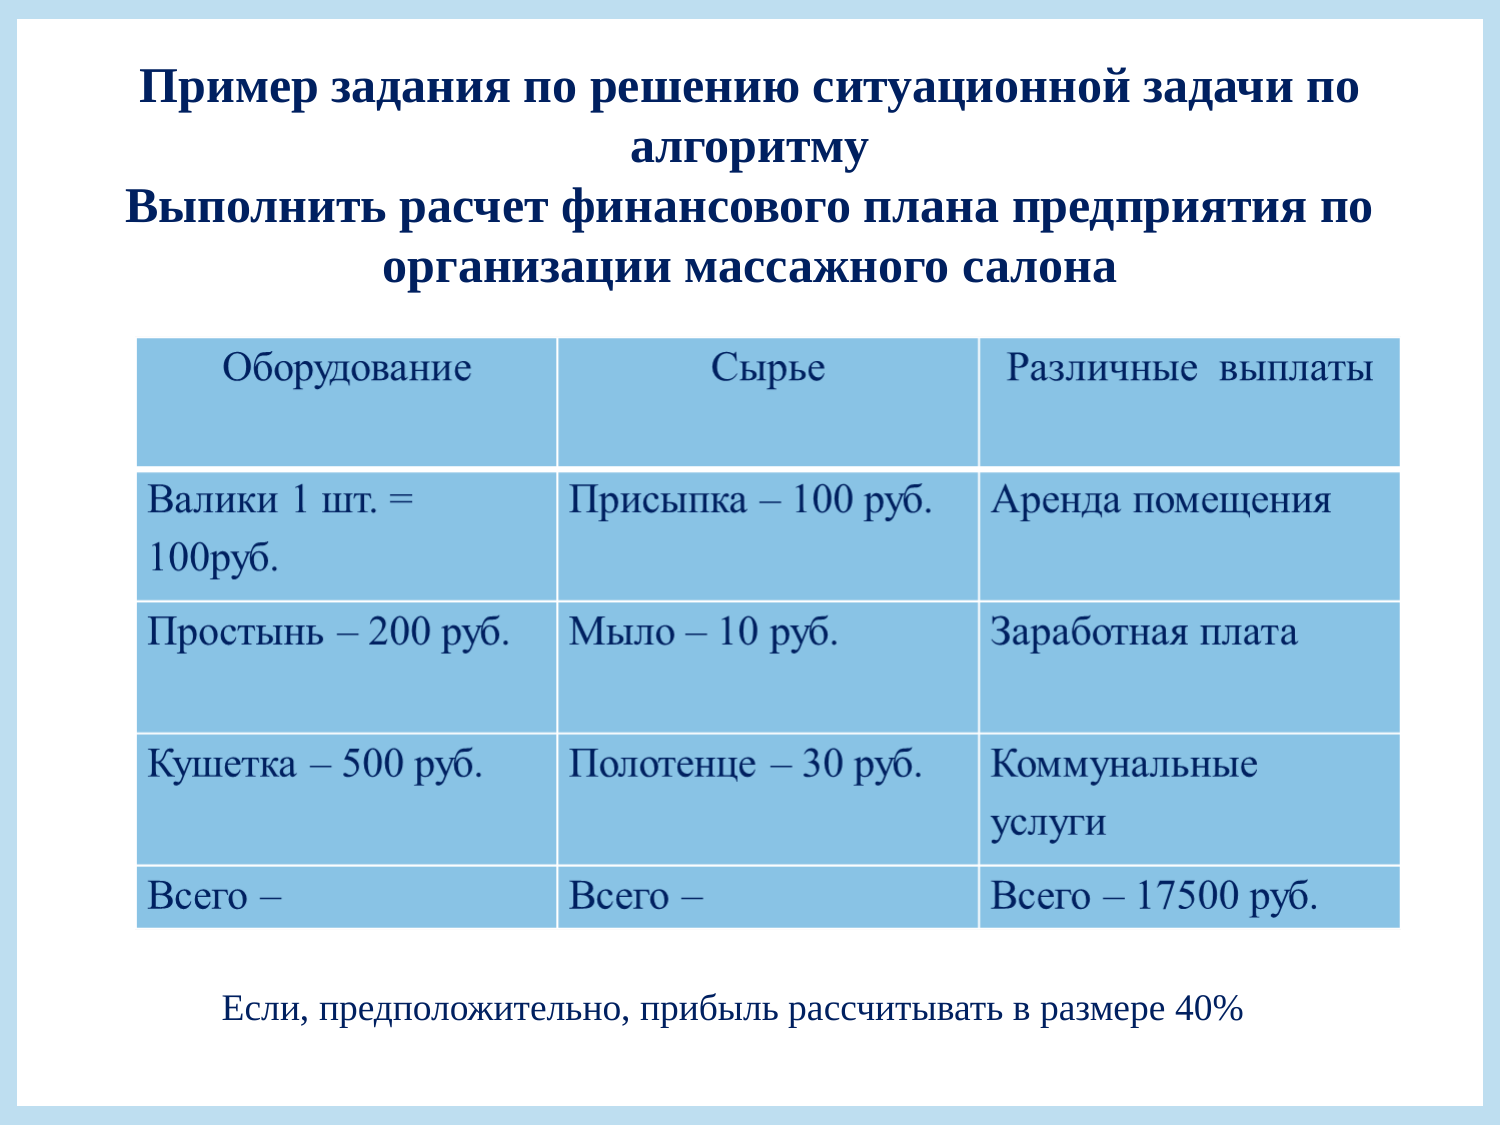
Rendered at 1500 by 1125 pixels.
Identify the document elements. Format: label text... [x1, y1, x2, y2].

title Пример задания по решению ситуационной задачи по алгоритму Выполнить расчет финансового плана предприятия по организации массажного салона [75, 45, 1426, 339]
picture [17, 19, 1483, 1106]
text_box Если, предположительно, прибыль рассчитывать в размере 40% [207, 976, 1317, 1036]
